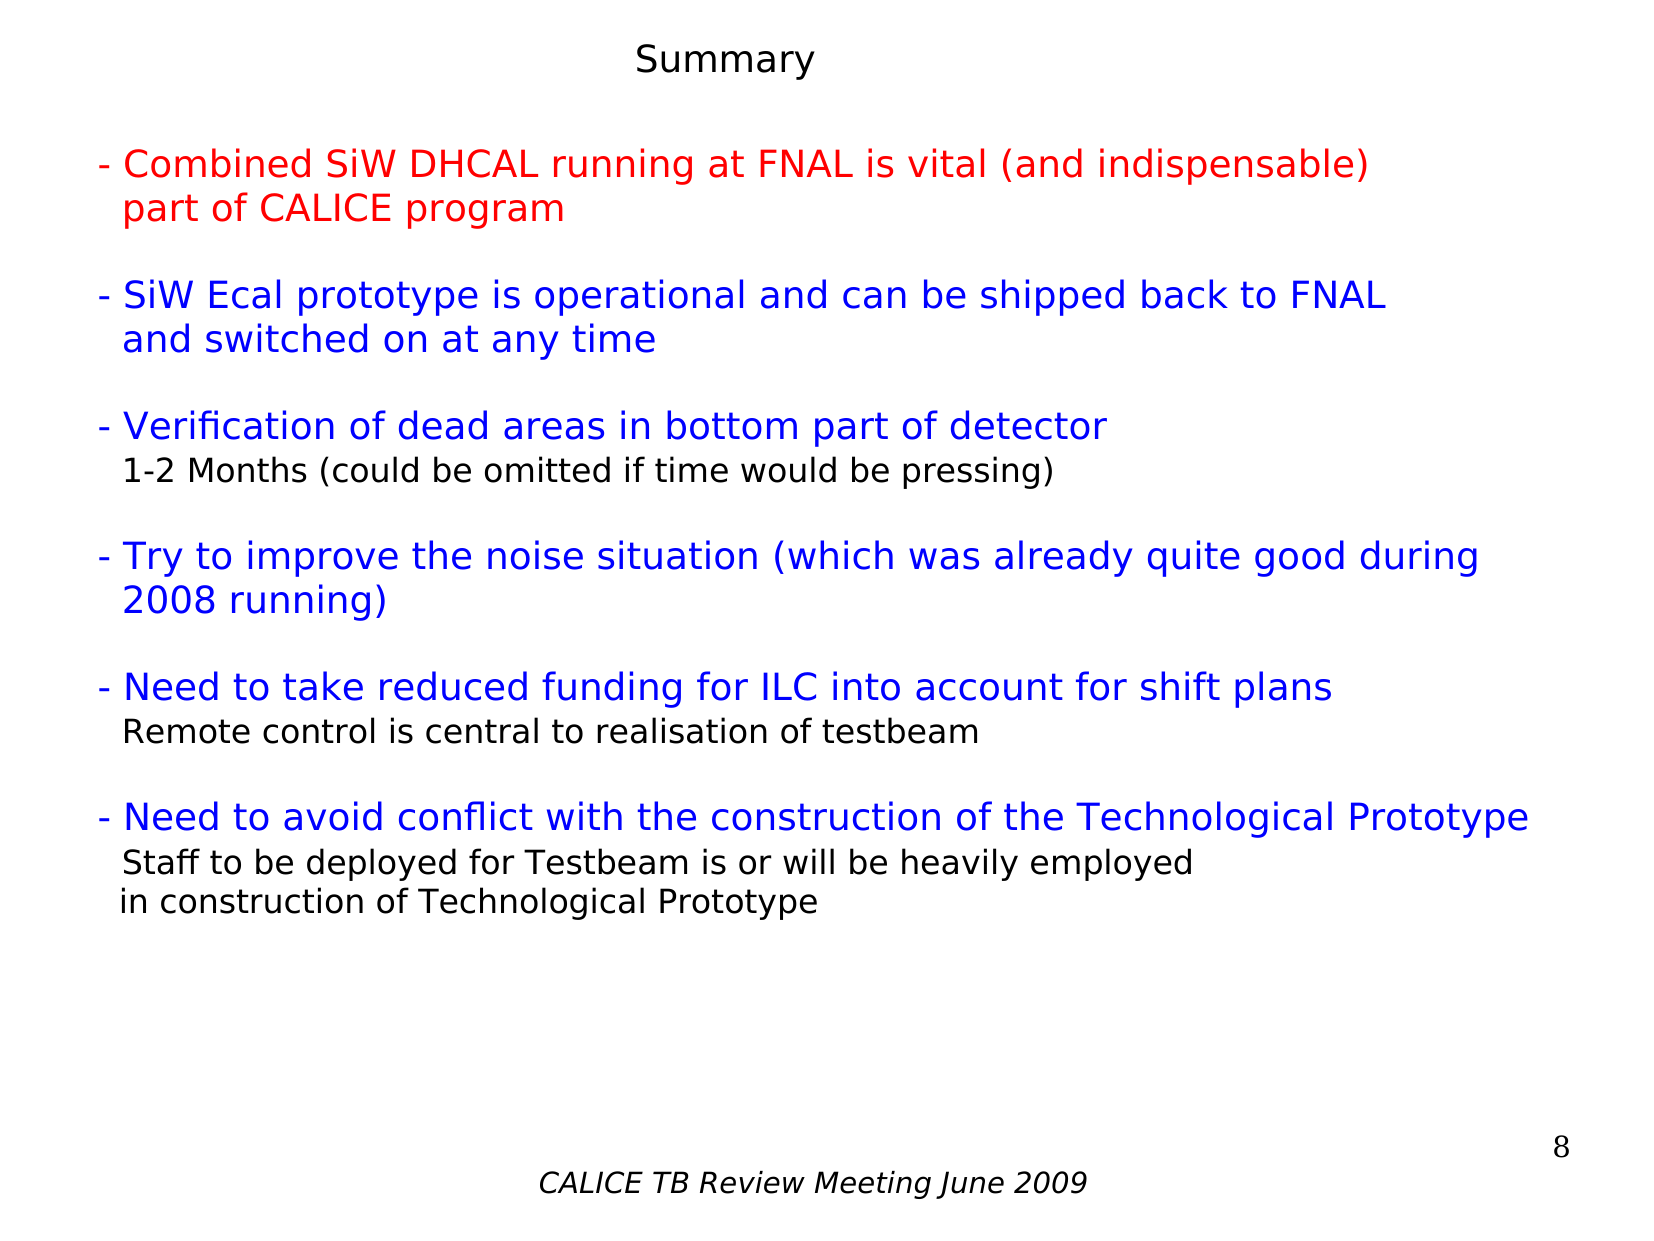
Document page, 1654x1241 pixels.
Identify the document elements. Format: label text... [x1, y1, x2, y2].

text_box - Combined SiW DHCAL running at FNAL is vital (and indispensable) part of CALICE program - SiW Ecal prototype is operational and can be shipped back to FNAL and switched on at any time - Verification of dead areas in bottom part of detector 1-2 Months (could be omitted if time would be pressing) - Try to improve the noise situation (which was already quite good during 2008 running) - Need to take reduced funding for ILC into account for shift plans Remote control is central to realisation of testbeam - Need to avoid conflict with the construction of the Technological Prototype Staff to be deployed for Testbeam is or will be heavily employed in construction of Technological Prototype [83, 135, 1517, 1007]
text_box Summary [620, 30, 839, 89]
